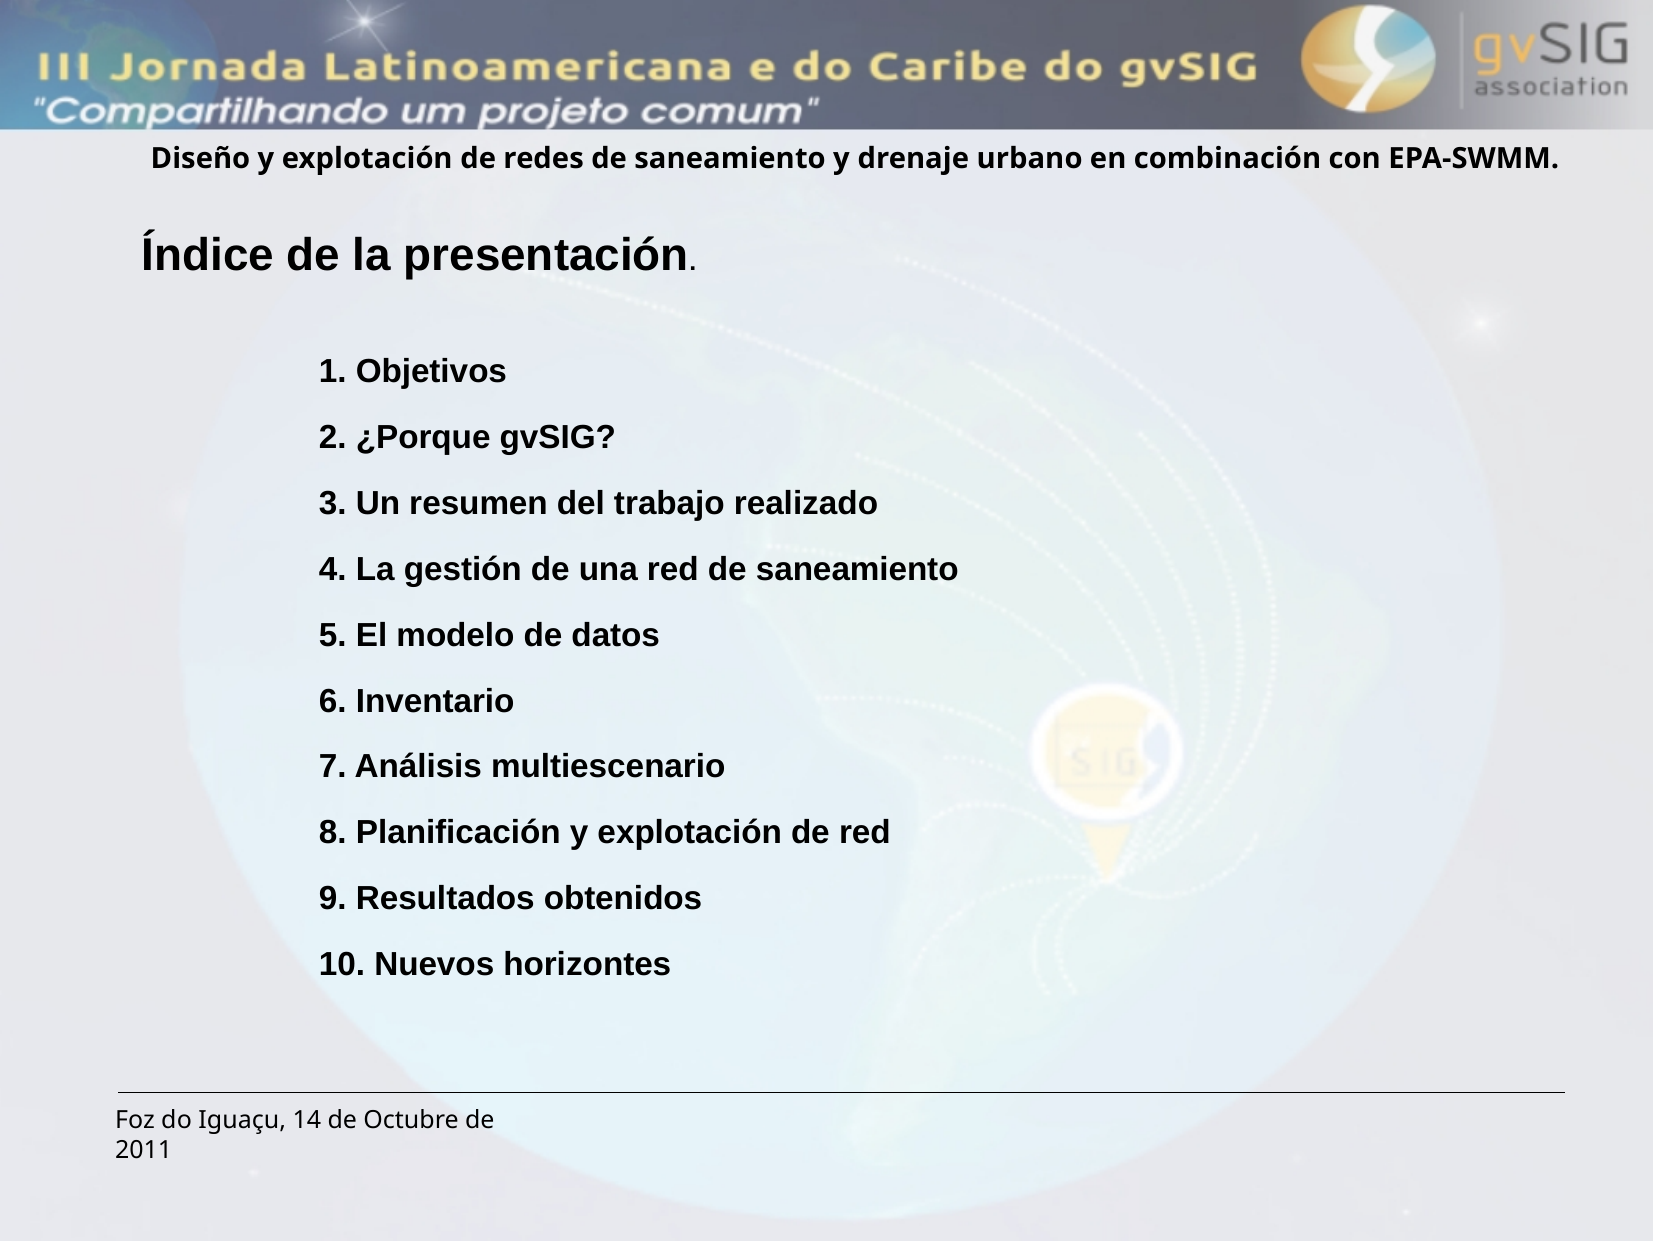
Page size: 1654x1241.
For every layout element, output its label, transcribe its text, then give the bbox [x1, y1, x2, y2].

subtitle Índice de la presentación. [141, 228, 821, 281]
picture [0, 0, 1653, 1241]
text_box 1. Objetivos 2. ¿Porque gvSIG? 3. Un resumen del trabajo realizado 4. La gestión de una red de saneamiento 5. El modelo de datos 6. Inventario 7. Análisis multiescenario 8. Planificación y explotación de red 9. Resultados obtenidos 10. Nuevos horizontes [318, 334, 1105, 1031]
title Foz do Iguaçu, 14 de Octubre de 2011 [100, 1095, 562, 1142]
title Diseño y explotación de redes de saneamiento y drenaje urbano en combinación con EPA-SWMM. [76, 131, 1583, 182]
